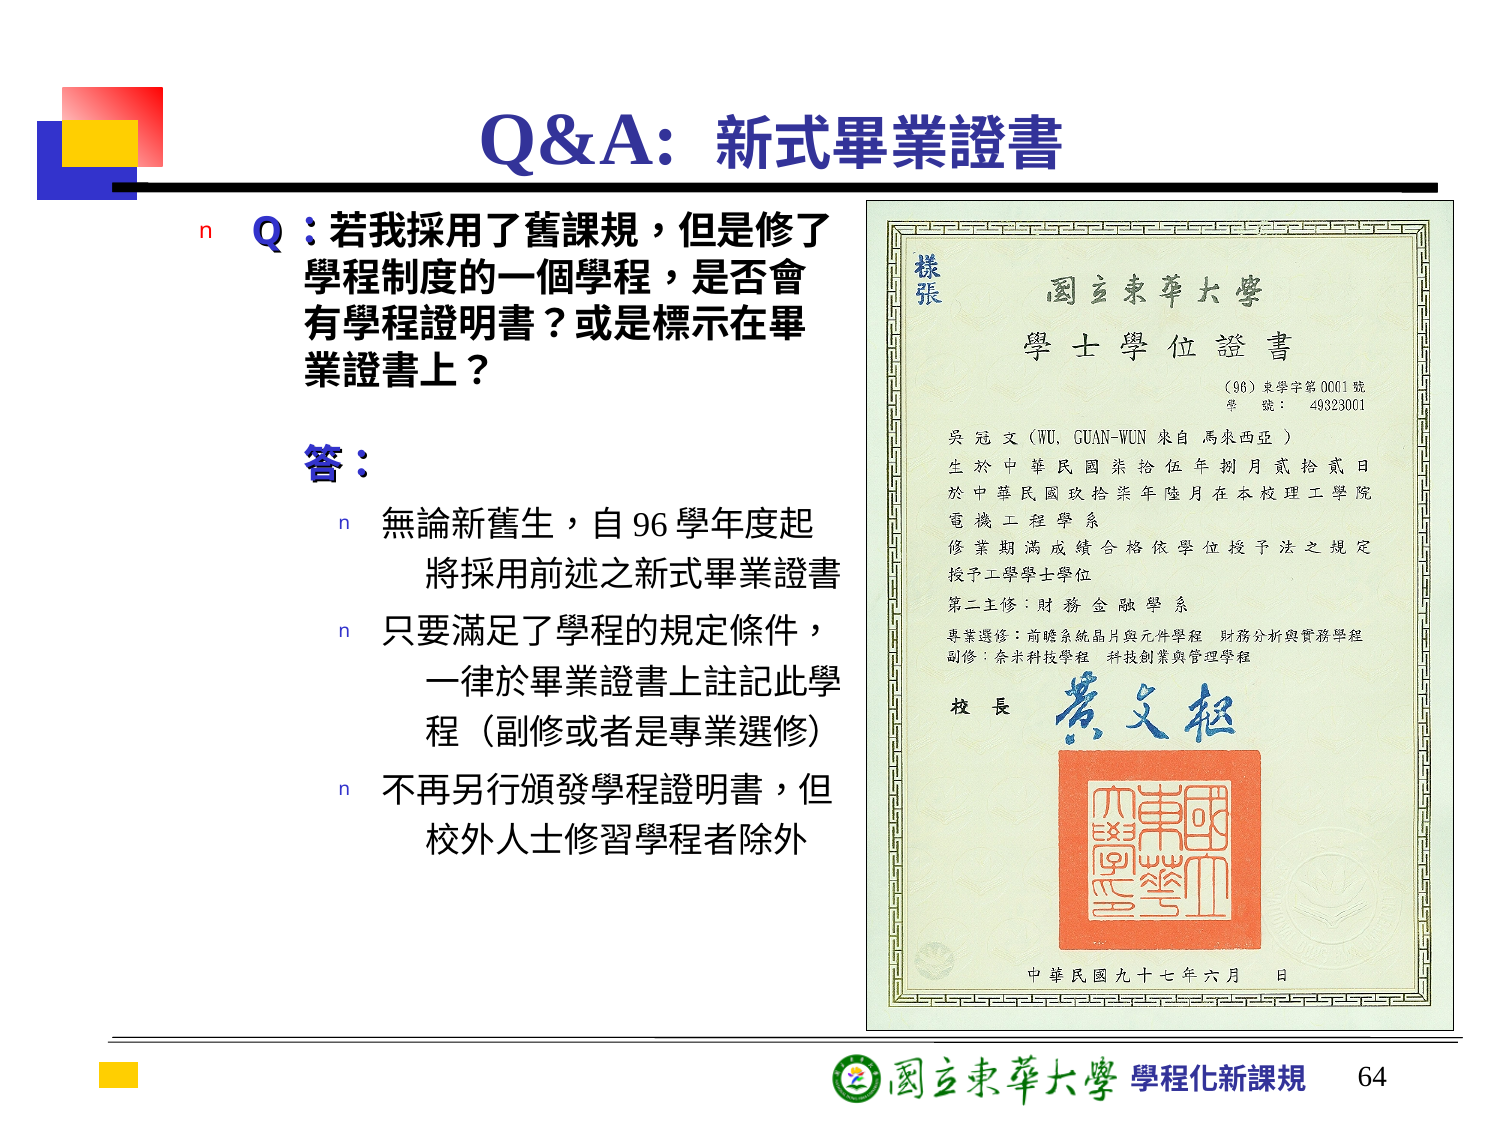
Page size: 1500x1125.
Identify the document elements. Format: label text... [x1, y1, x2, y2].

picture [866, 200, 1454, 1030]
list Q：若我採用了舊課規，但是修了學程制度的一個學程，是否會有學程證明書？或是標示在畢業證書上？ 答： 無論新舊生，自96學年度起將採用前述之新式畢業證書 只要滿足了學程的規定條件，一律於畢業證書上註記此學程（副修或者是專業選修） 不再另行頒發學程證明書，但校外人士修習學程者除外 [183, 198, 860, 1007]
title Q&A: 新式畢業證書 [174, 75, 1369, 188]
text_box 64 [1342, 1050, 1468, 1101]
